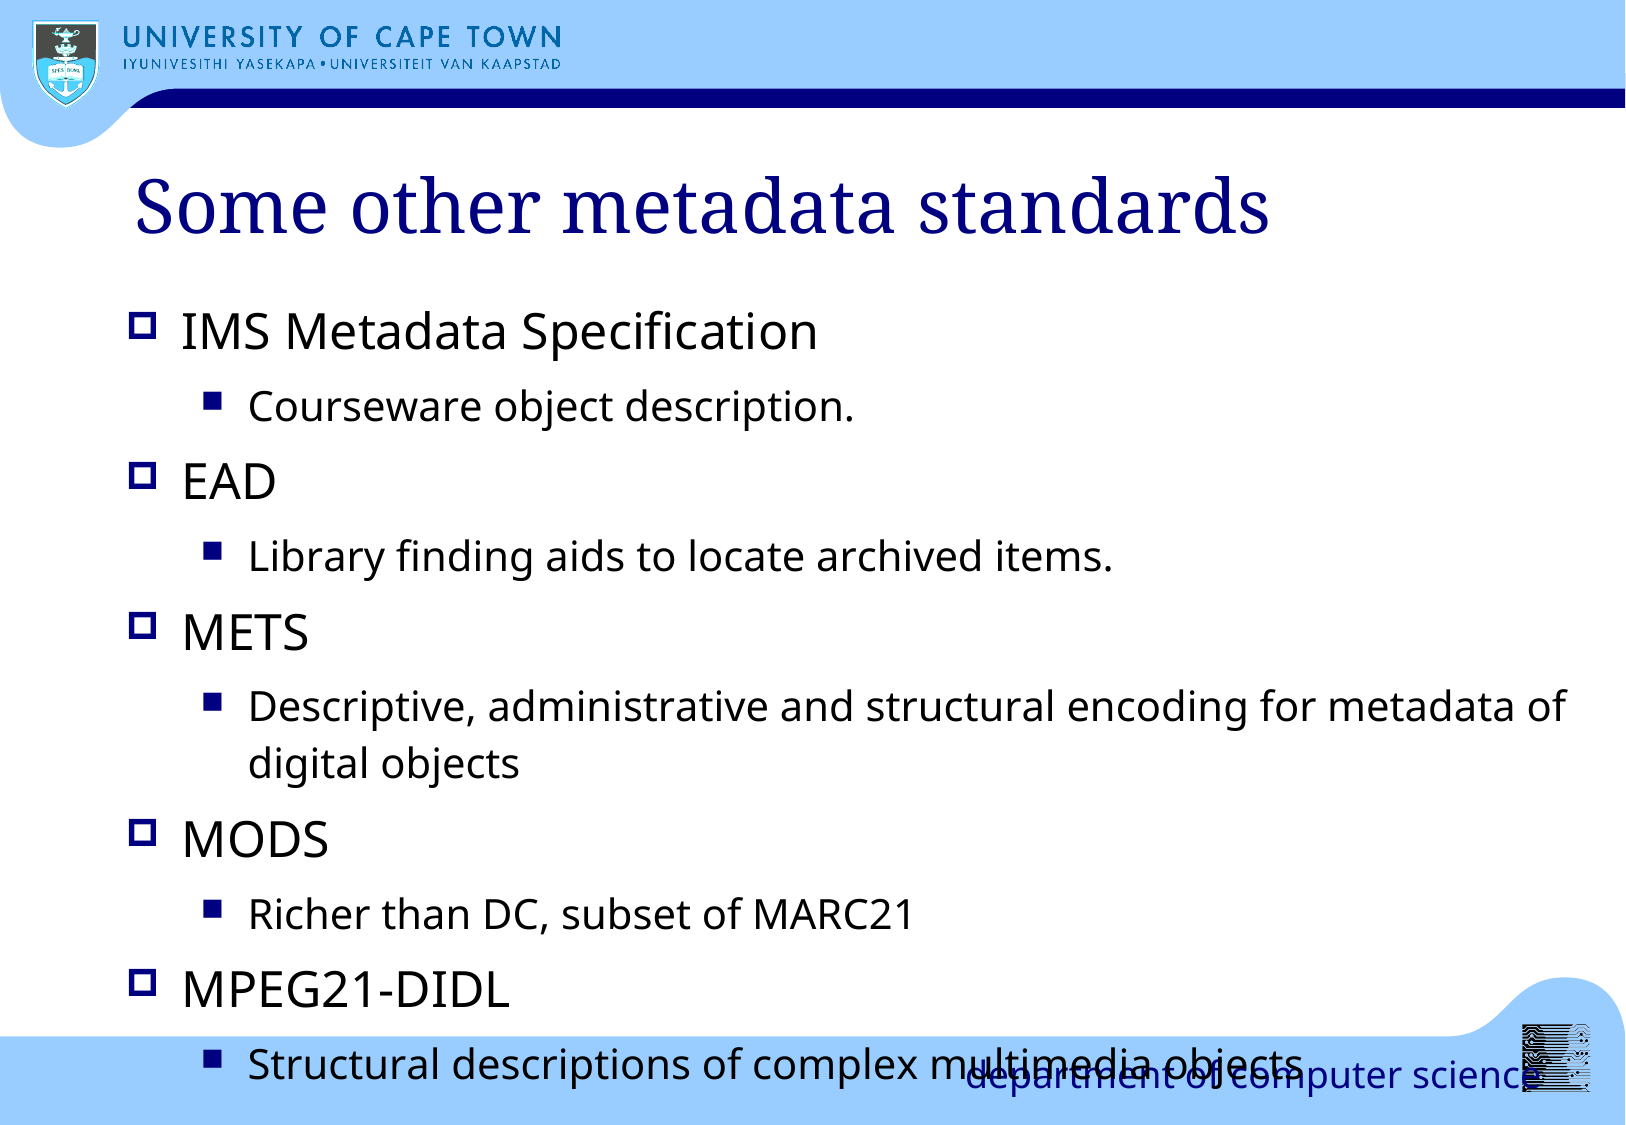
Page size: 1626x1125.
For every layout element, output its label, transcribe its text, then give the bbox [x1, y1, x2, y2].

title Some other metadata standards [134, 140, 1571, 268]
picture [1526, 1070, 1536, 1076]
picture [1522, 1024, 1591, 1092]
picture [120, 23, 563, 71]
list IMS Metadata Specification Courseware object description. EAD Library finding aids to locate archived items. METS Descriptive, administrative and structural encoding for metadata of digital objects MODS Richer than DC, subset of MARC21 MPEG21-DIDL Structural descriptions of complex multimedia objects [125, 296, 1570, 1017]
